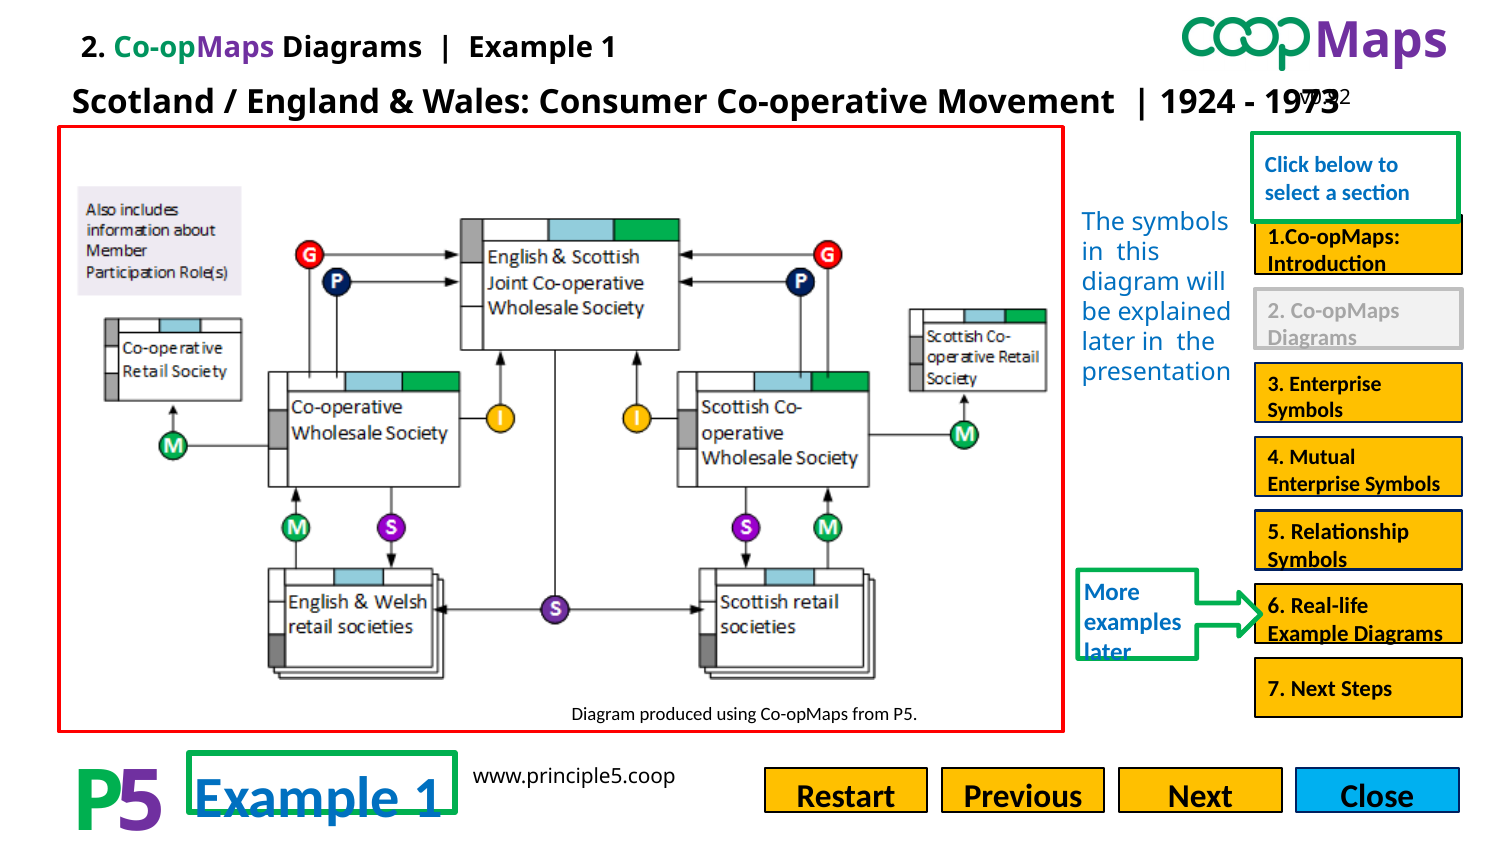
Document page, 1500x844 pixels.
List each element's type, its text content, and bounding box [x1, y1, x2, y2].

text_box Example 1 [189, 753, 455, 812]
text_box More examples later [1077, 569, 1261, 659]
text_box Click below to select a section [1252, 132, 1459, 222]
text_box Close [1296, 767, 1459, 813]
text_box 6. Real-life Example Diagrams [1254, 584, 1462, 644]
text_box Maps [1299, 0, 1460, 76]
text_box www.principle5.coop [454, 752, 750, 798]
text_box 5 [103, 738, 199, 827]
picture [1181, 17, 1310, 71]
text_box The symbols in this diagram will be explained later in the presentation [1068, 177, 1261, 414]
text_box Diagram produced using Co-opMaps from P5. [556, 693, 1059, 732]
text_box v0.92 [1334, 76, 1459, 119]
text_box Previous [942, 767, 1105, 813]
text_box P [59, 738, 103, 827]
text_box 2. Co-opMaps Diagrams [1261, 289, 1462, 349]
text_box Scotland / England & Wales: Consumer Co-operative Movement | 1924 - 1973 [59, 73, 1334, 128]
text_box Next [1119, 767, 1282, 813]
text_box 7. Next Steps [1254, 658, 1462, 718]
text_box 2. Co-opMaps Diagrams | Example 1 [68, 22, 637, 71]
picture [73, 185, 1055, 680]
text_box 4. Mutual Enterprise Symbols [1254, 436, 1462, 496]
text_box Example 1 [336, 794, 347, 812]
text_box 1.Co-opMaps: Introduction [1261, 215, 1462, 275]
text_box [59, 128, 1063, 732]
text_box 5. Relationship Symbols [1254, 510, 1462, 570]
text_box Restart [764, 767, 928, 813]
text_box 3. Enterprise Symbols [1254, 362, 1462, 422]
